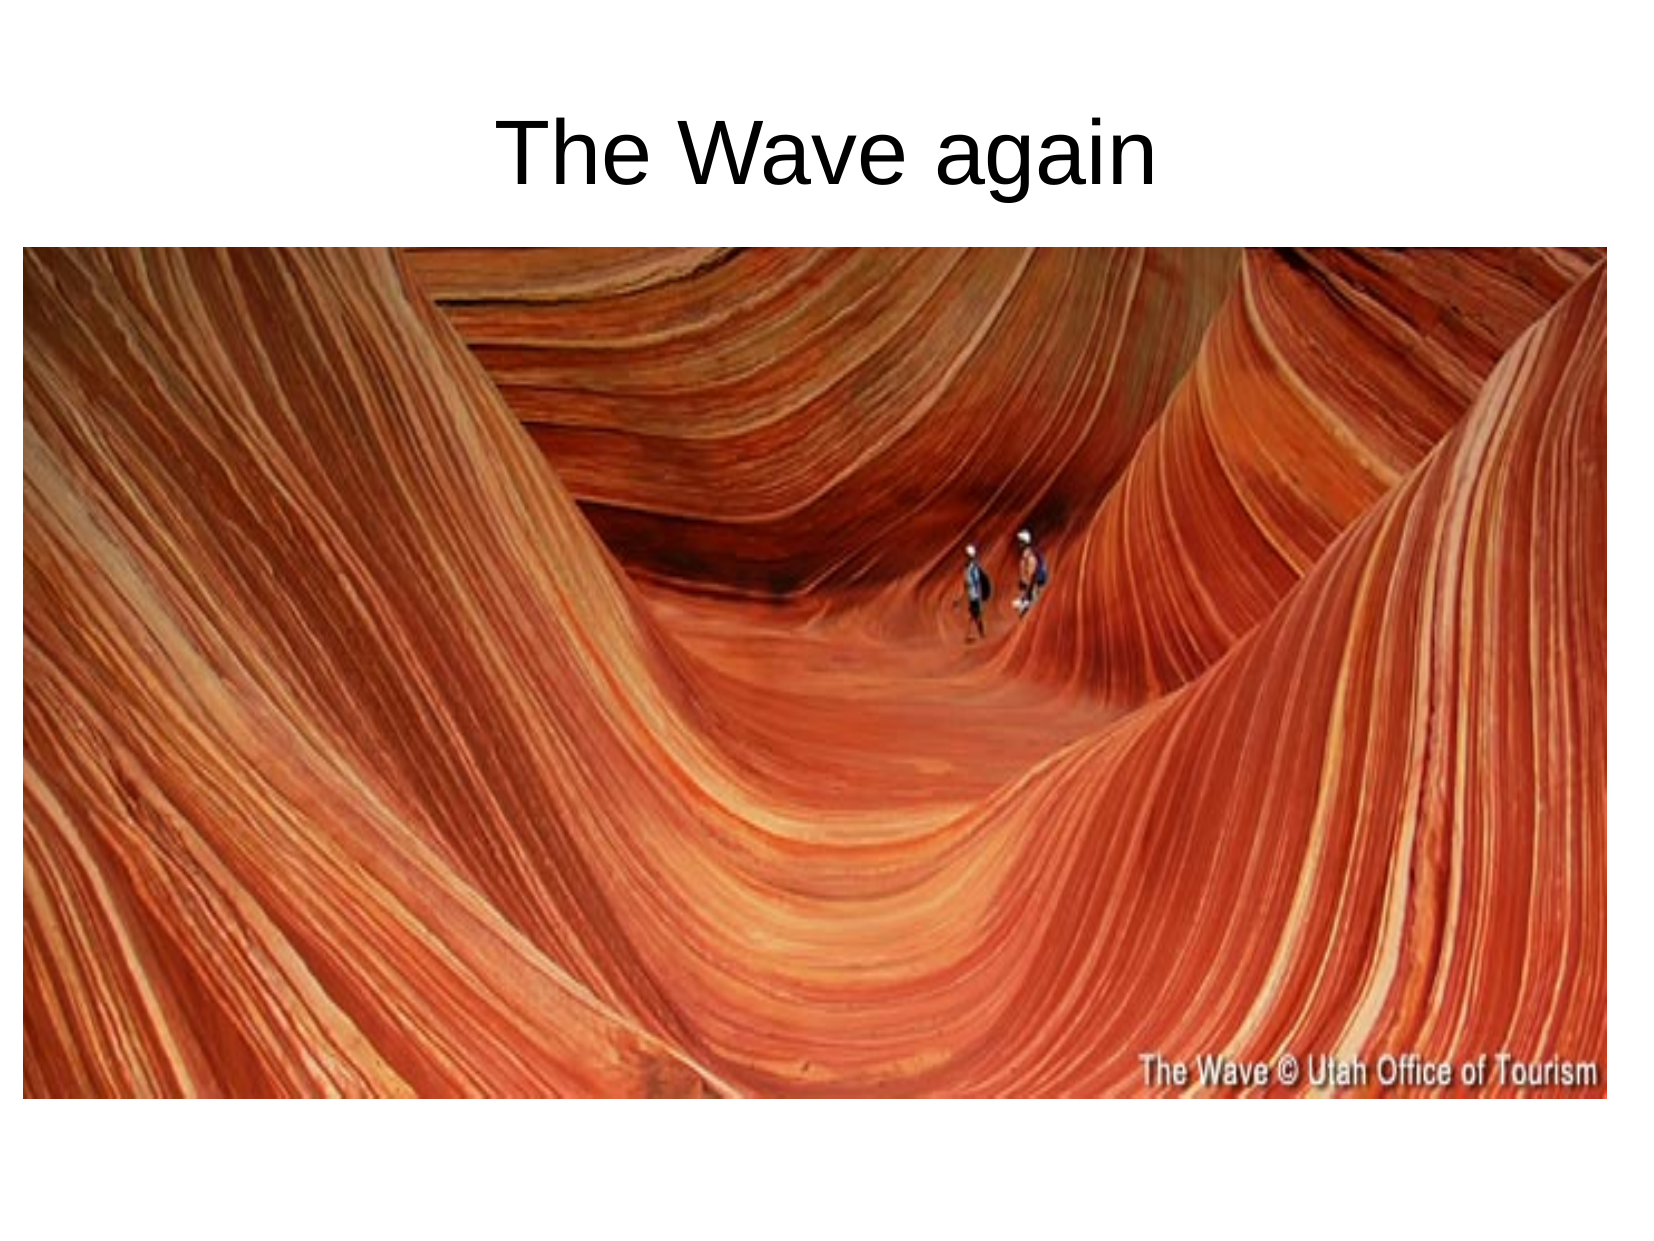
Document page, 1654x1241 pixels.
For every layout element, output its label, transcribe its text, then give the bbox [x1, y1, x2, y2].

picture [23, 247, 1607, 1099]
title The Wave again [82, 49, 1571, 247]
